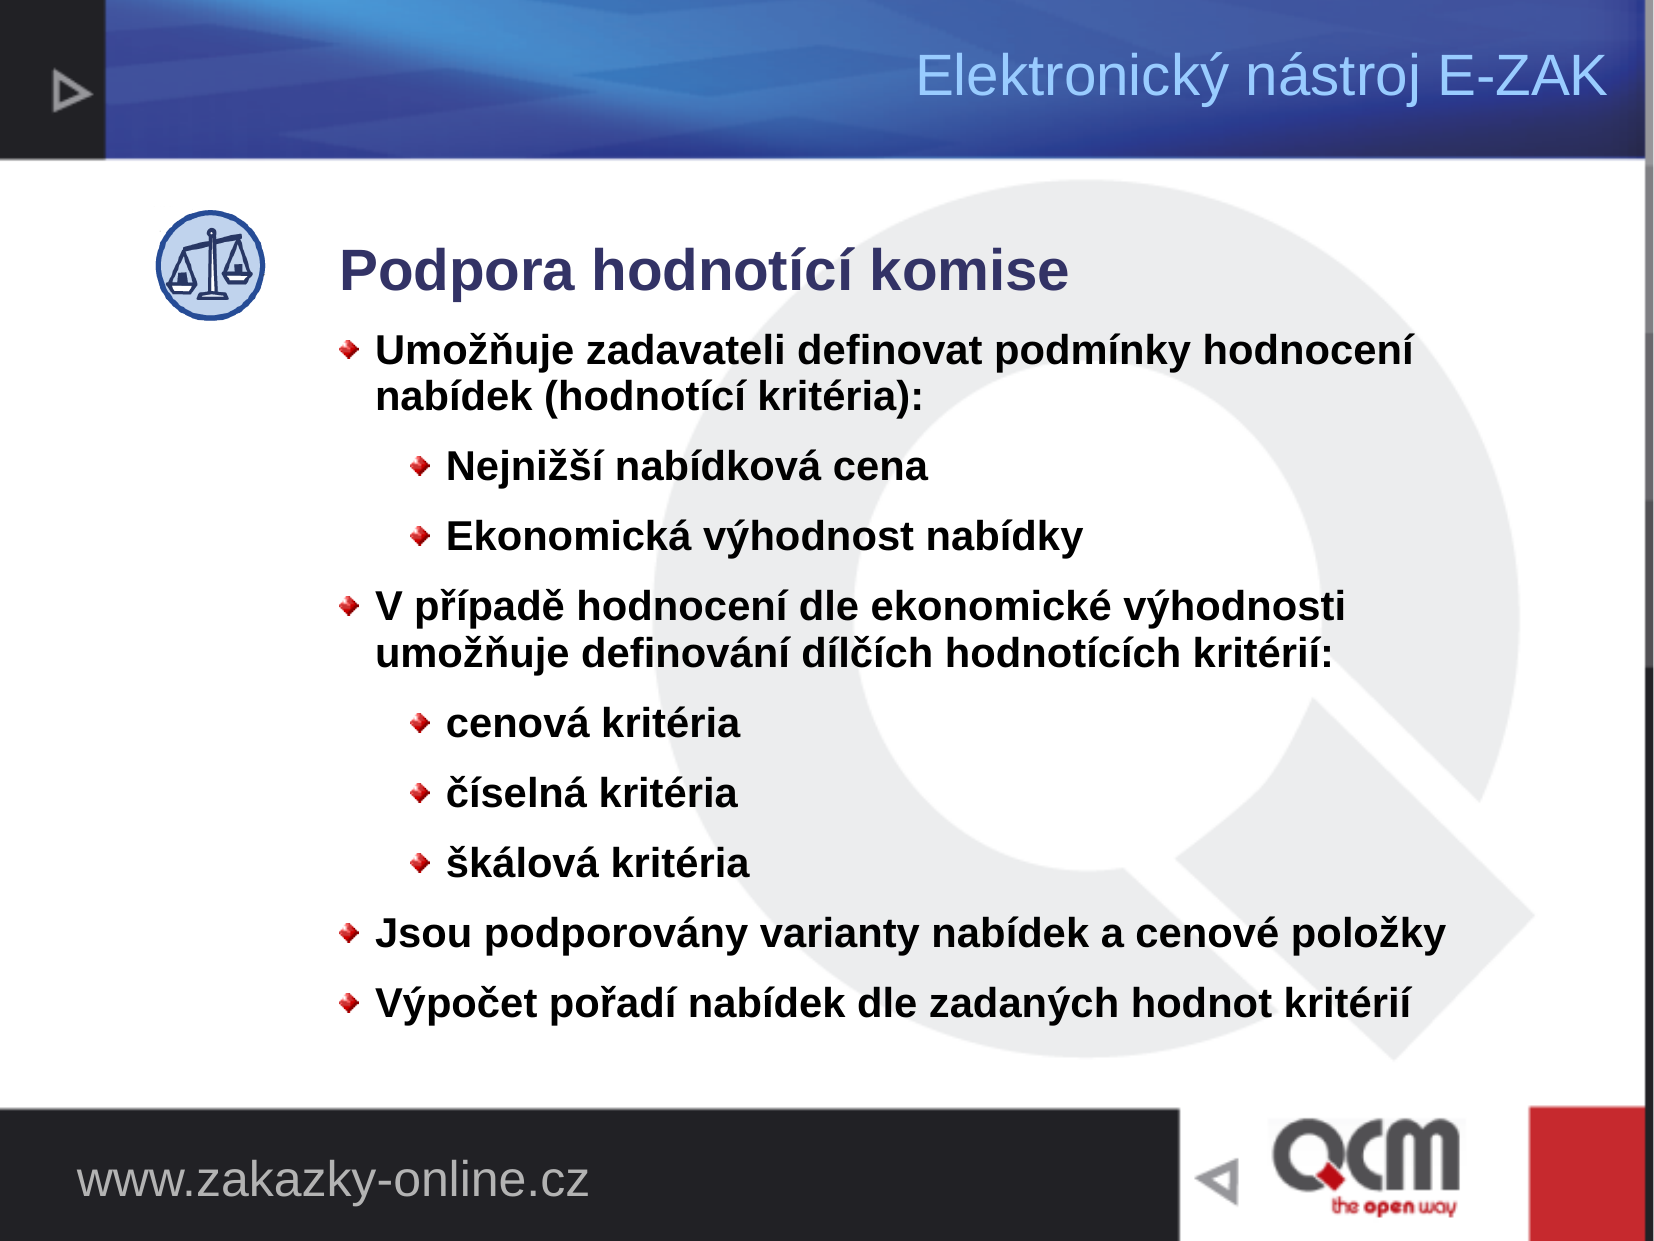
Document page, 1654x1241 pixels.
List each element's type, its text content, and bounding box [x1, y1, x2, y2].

picture [0, 0, 1654, 1241]
text_box Podpora hodnotící komise Umožňuje zadavateli definovat podmínky hodnocení nabídek (hodnotící kritéria): Nejnižší nabídková cena Ekonomická výhodnost nabídky V případě hodnocení dle ekonomické výhodnosti umožňuje definování dílčích hodnotících kritérií: cenová kritéria číselná kritéria škálová kritéria Jsou podporovány varianty nabídek a cenové položky Výpočet pořadí nabídek dle zadaných hodnot kritérií [324, 230, 1565, 1034]
